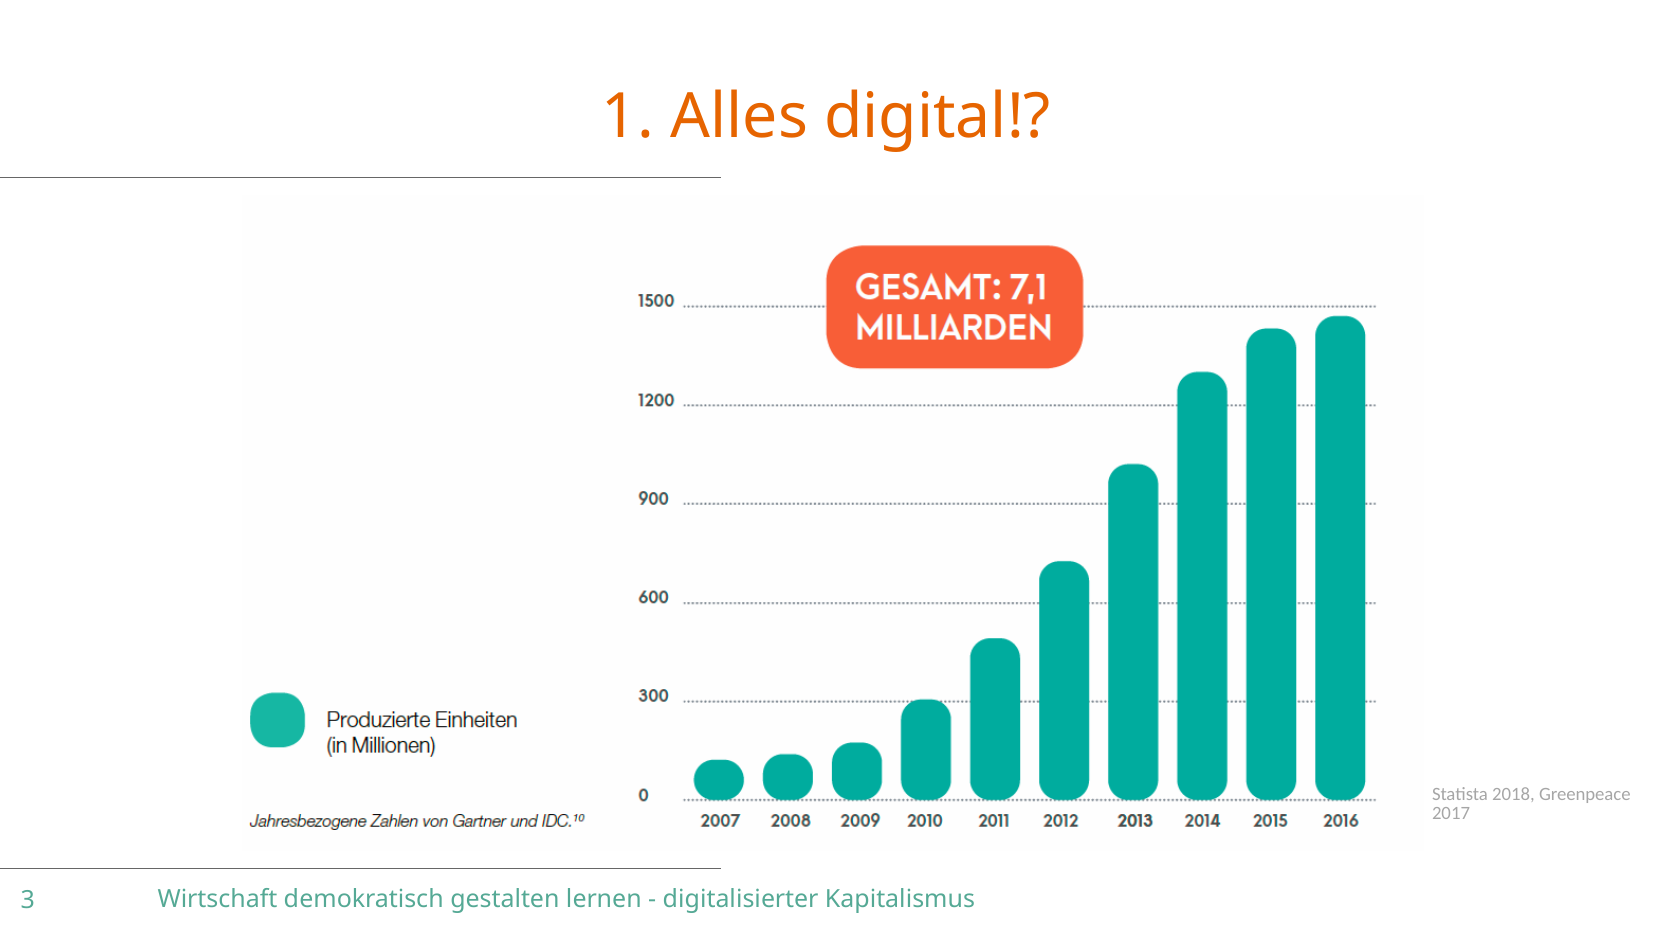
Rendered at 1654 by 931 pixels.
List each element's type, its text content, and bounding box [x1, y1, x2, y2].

picture [242, 195, 1424, 851]
text_box Statista 2018, Greenpeace 2017 [1417, 779, 1654, 839]
title 1. Alles digital!? [82, 70, 1571, 144]
